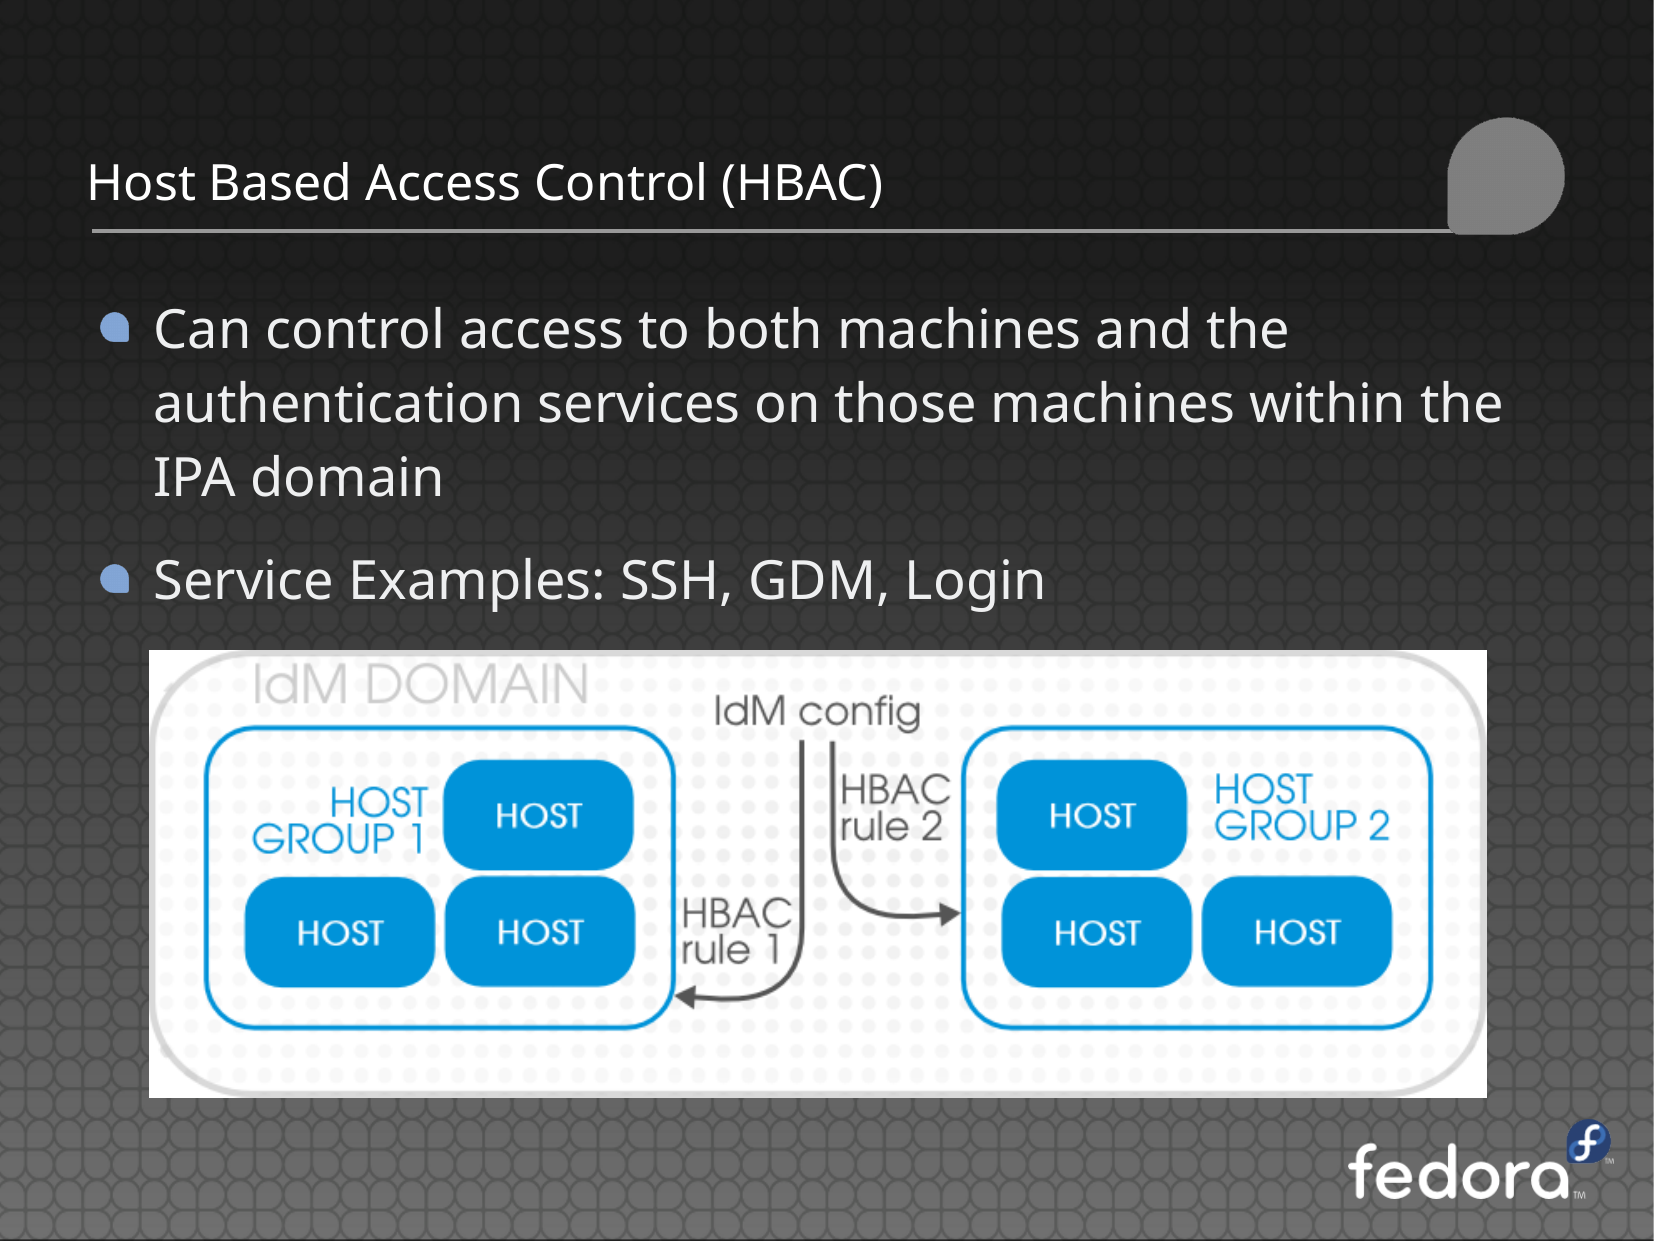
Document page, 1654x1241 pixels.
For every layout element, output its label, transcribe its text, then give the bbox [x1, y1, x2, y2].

list Can control access to both machines and the authentication services on those machines within the IPA domain Service Examples: SSH, GDM, Login [82, 290, 1571, 610]
title Host Based Access Control (HBAC) [86, 112, 1576, 249]
picture [0, 0, 1654, 1241]
